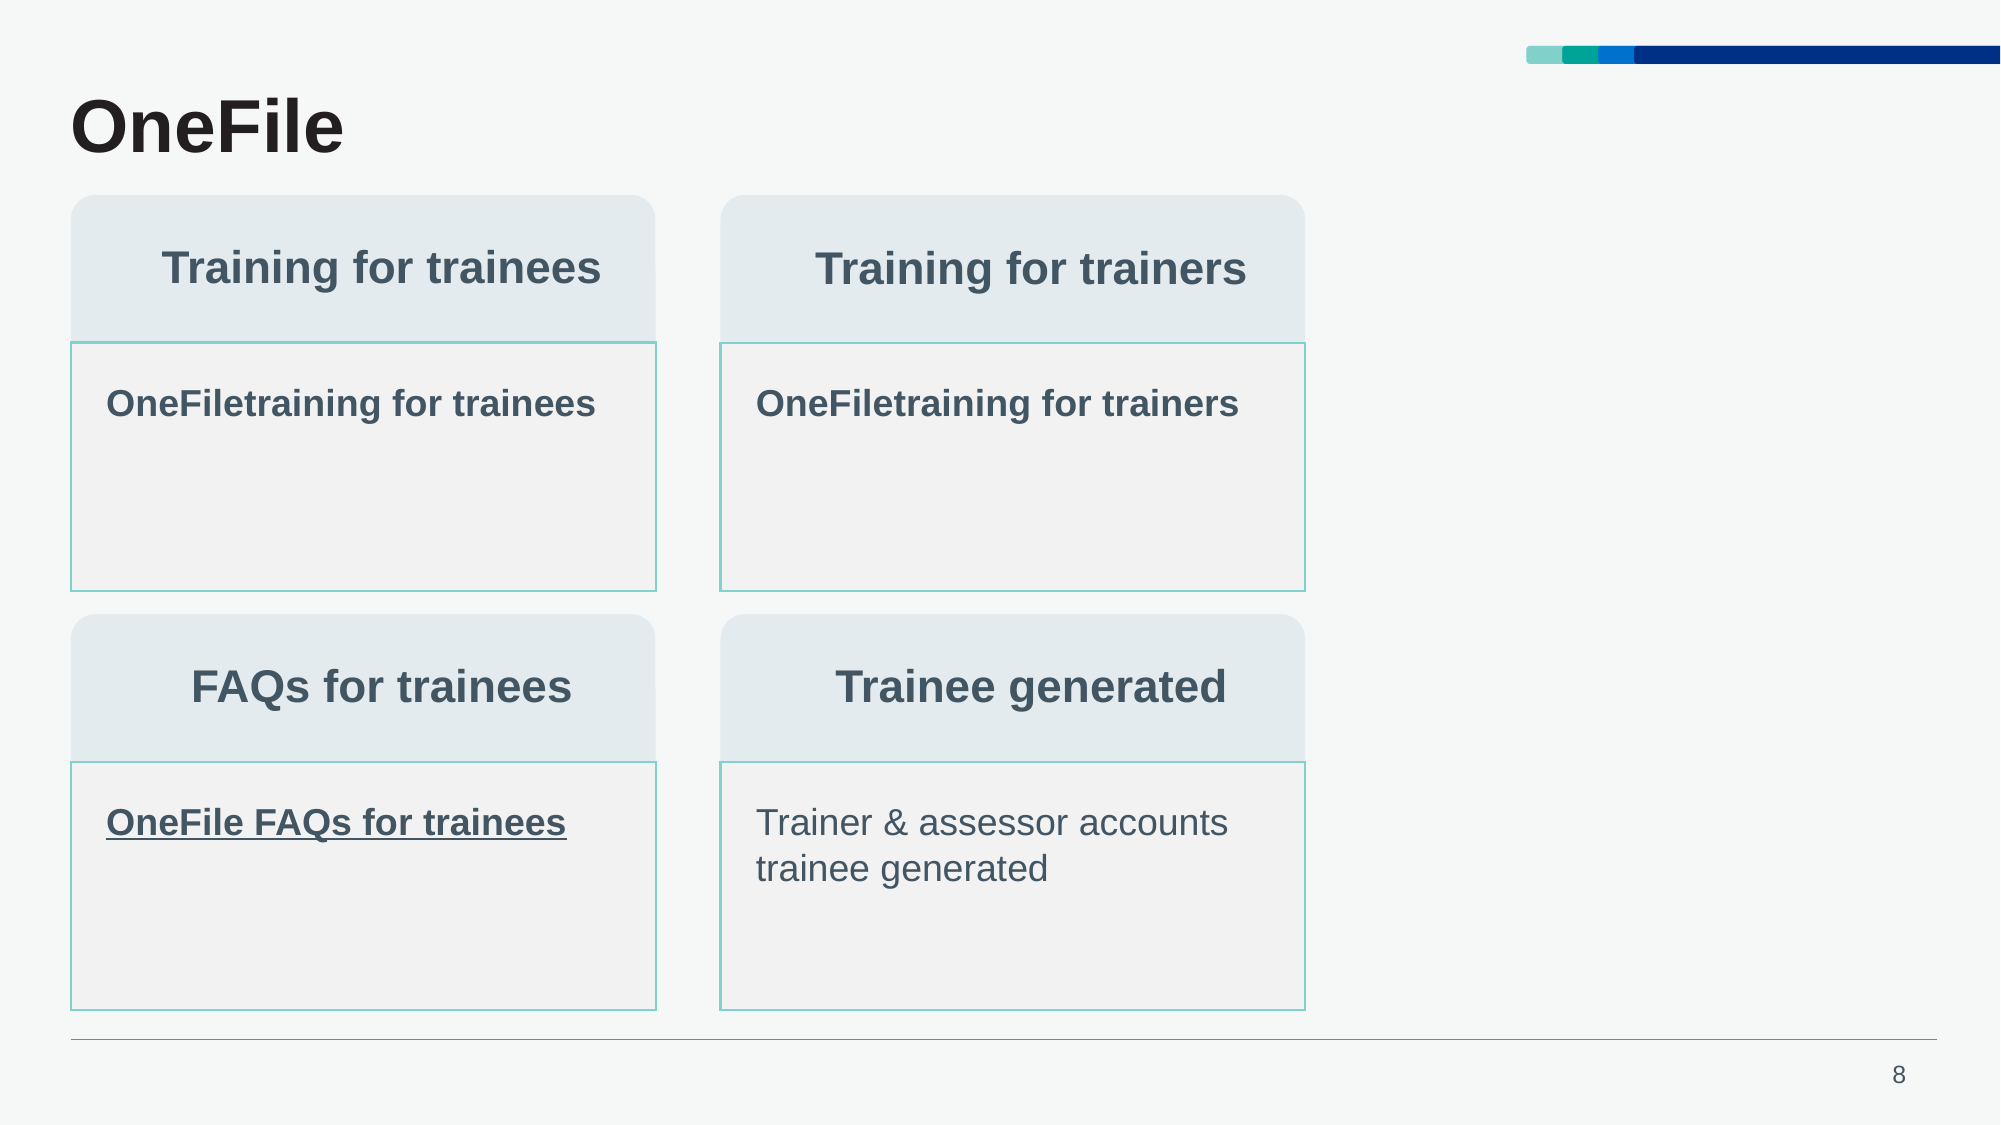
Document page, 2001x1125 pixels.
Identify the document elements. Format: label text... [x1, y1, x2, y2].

text_box OneFile FAQs for trainees [71, 762, 656, 1010]
list Training for trainers [738, 213, 1288, 326]
title OneFile [70, 70, 1942, 186]
text_box OneFile training for trainers [720, 343, 1305, 591]
text_box OneFile training for trainees [71, 343, 656, 591]
text_box Trainer & assessor accounts trainee generated [720, 762, 1305, 1010]
list Training for trainees [88, 212, 638, 325]
list Trainee generated [738, 631, 1288, 745]
list FAQs for trainees [88, 631, 638, 745]
